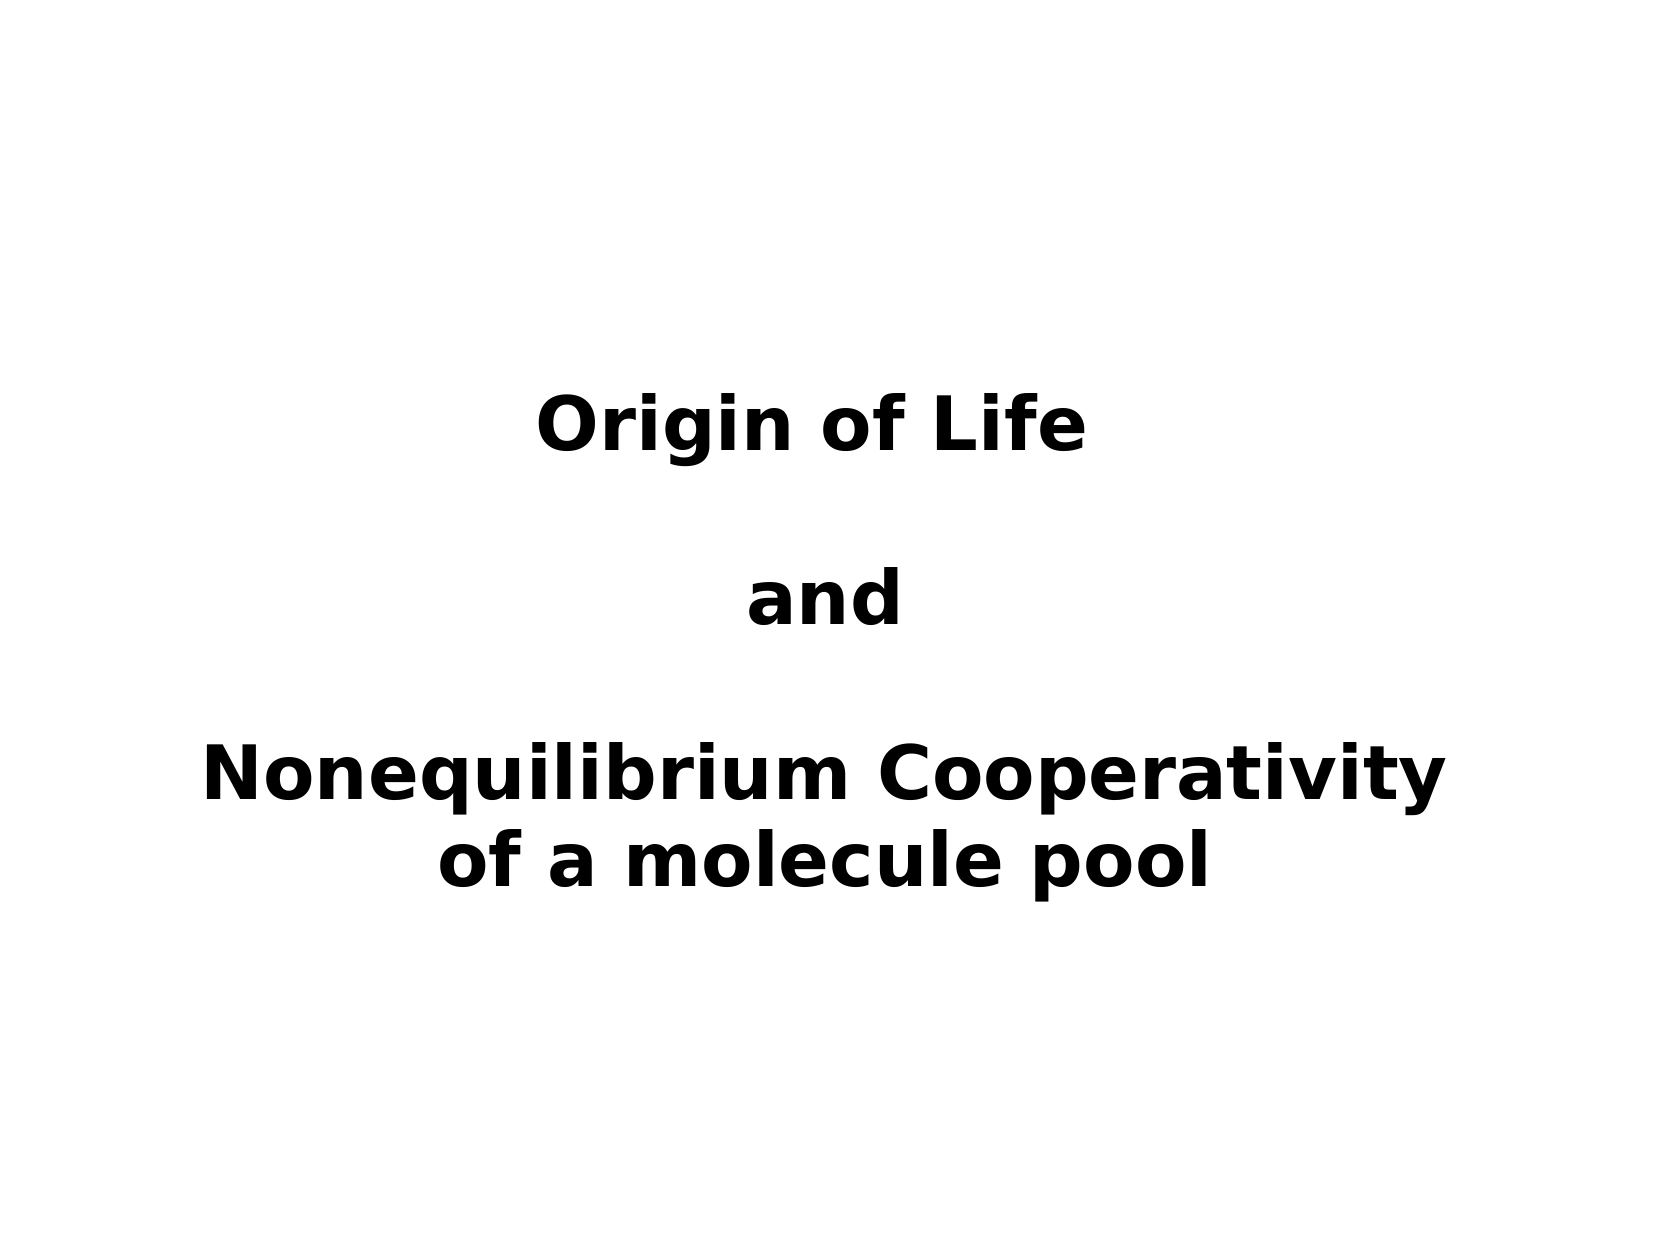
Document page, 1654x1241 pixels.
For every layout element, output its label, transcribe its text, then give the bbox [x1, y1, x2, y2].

title Origin of Life and Nonequilibrium Cooperativity of a molecule pool [12, 380, 1638, 906]
